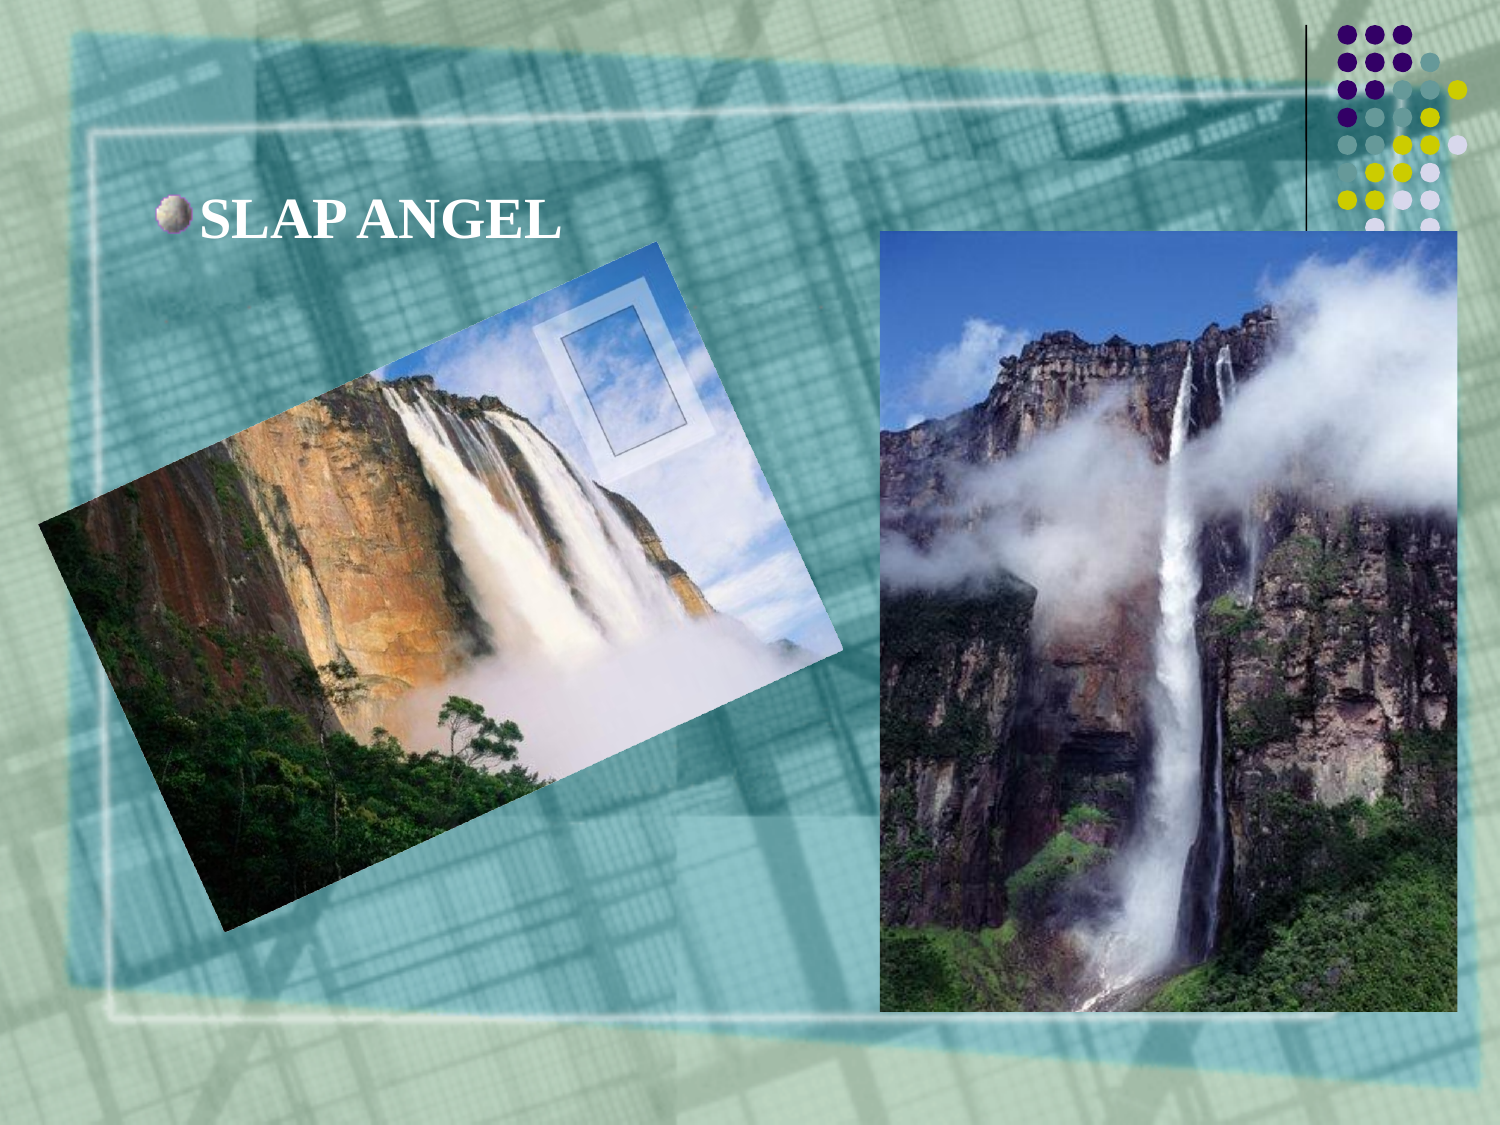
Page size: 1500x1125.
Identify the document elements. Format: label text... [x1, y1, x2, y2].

picture [0, 0, 1500, 1125]
text_box SLAP ANGEL [138, 172, 578, 258]
